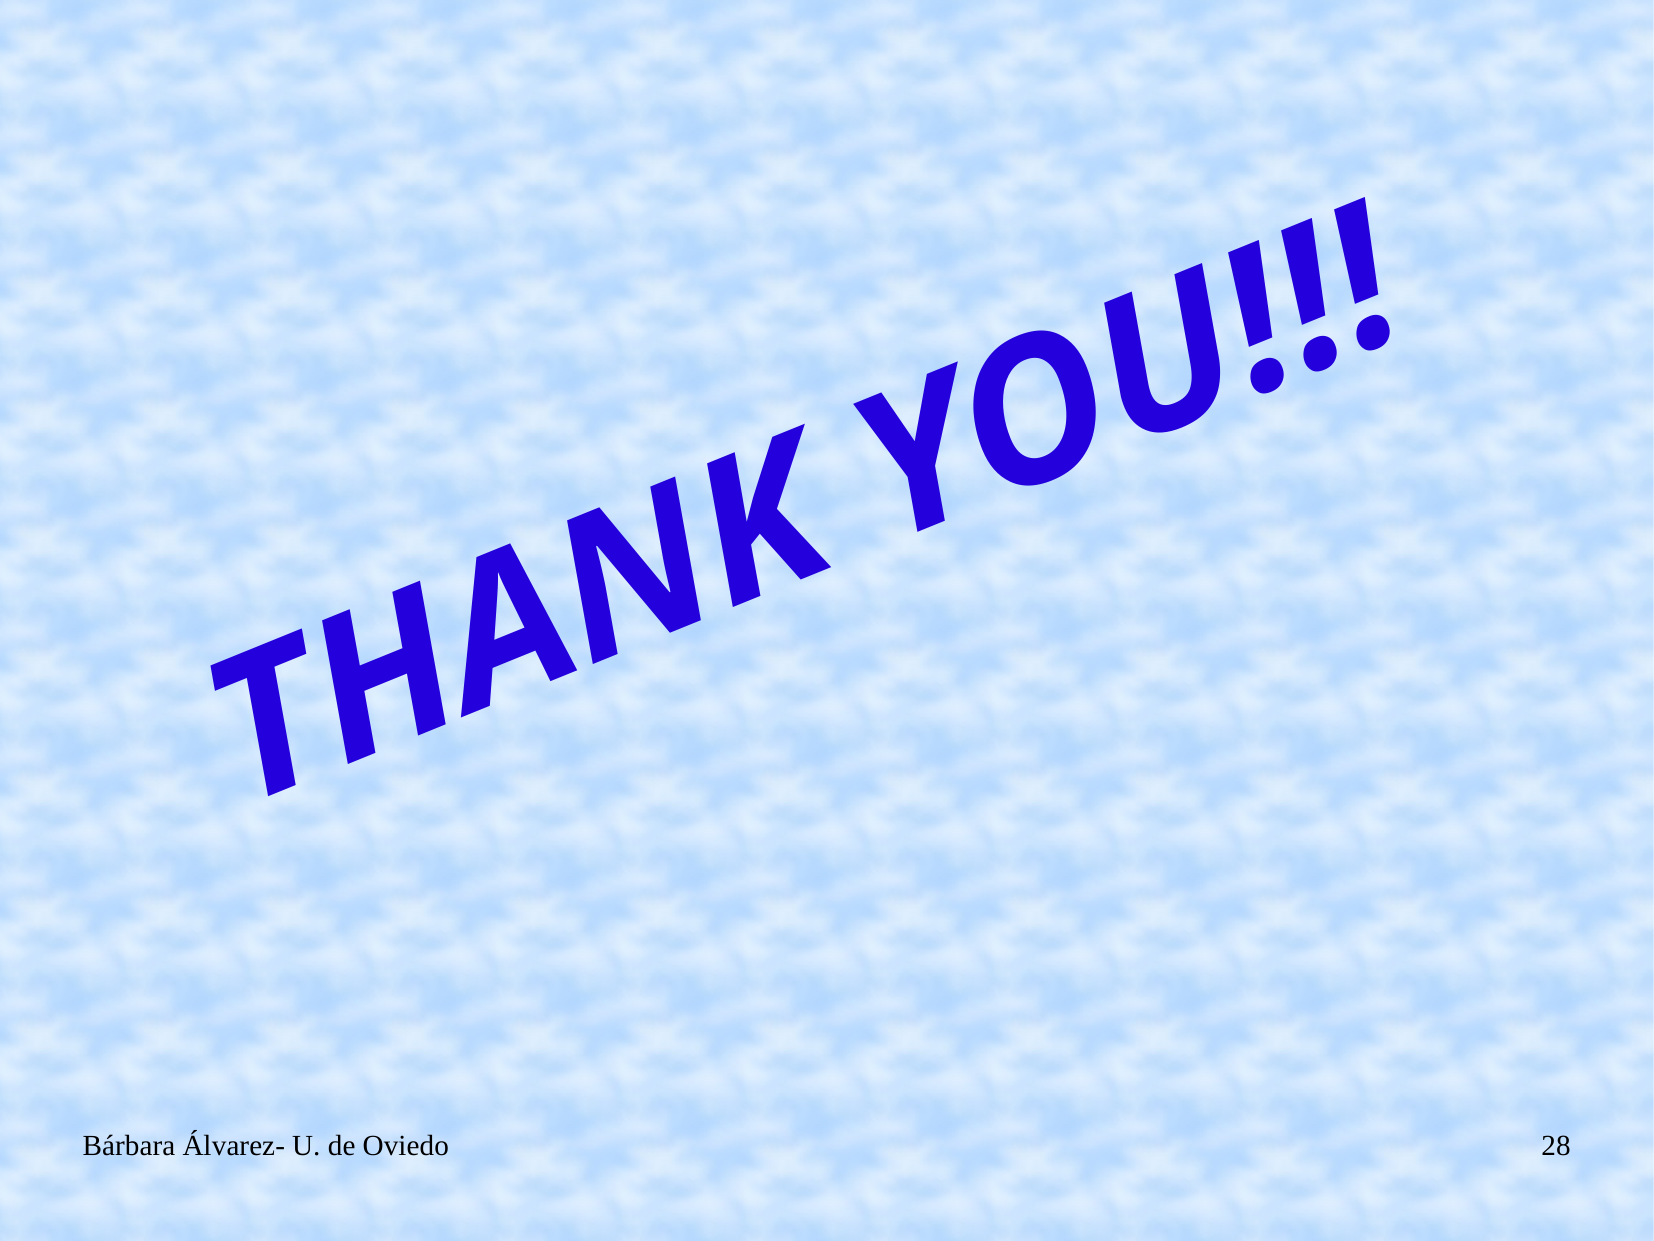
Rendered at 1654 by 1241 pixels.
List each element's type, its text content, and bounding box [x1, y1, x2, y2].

picture [0, 0, 1654, 1241]
text_box THANK YOU!!! [147, 116, 1441, 827]
